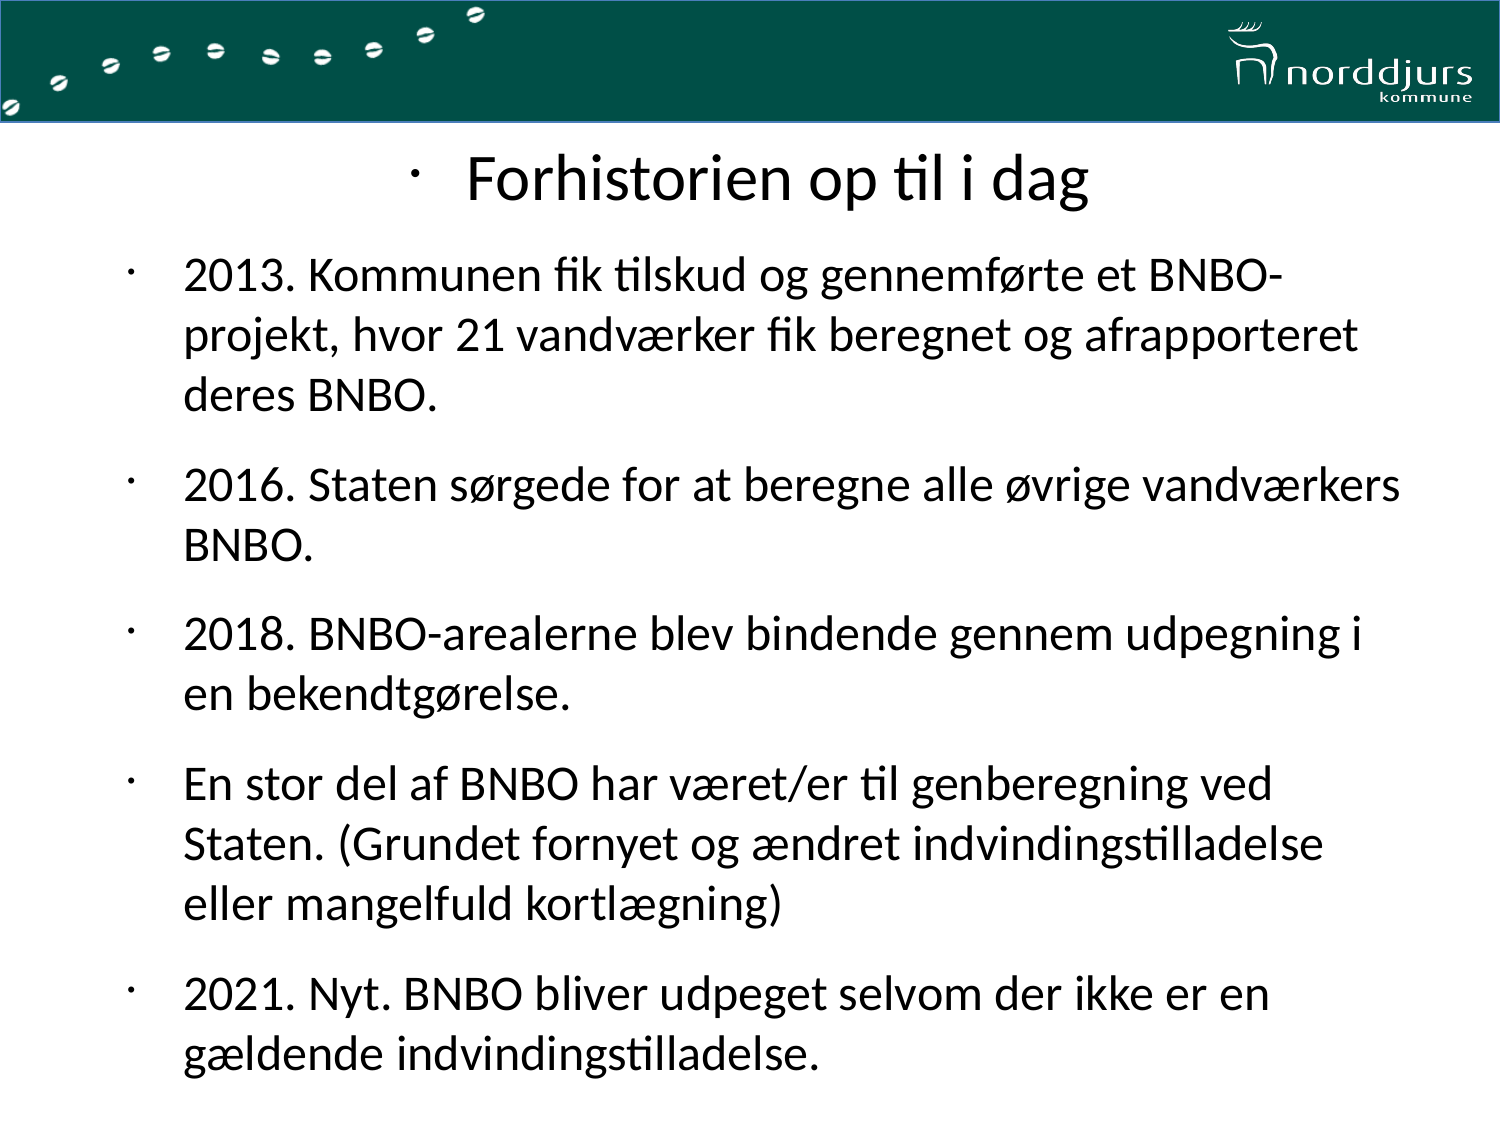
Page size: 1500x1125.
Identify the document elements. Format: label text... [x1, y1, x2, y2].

picture [1228, 22, 1472, 102]
list 2013. Kommunen fik tilskud og gennemførte et BNBO-projekt, hvor 21 vandværker fik beregnet og afrapporteret deres BNBO. 2016. Staten sørgede for at beregne alle øvrige vandværkers BNBO. 2018. BNBO-arealerne blev bindende gennem udpegning i en bekendtgørelse. En stor del af BNBO har været/er til genberegning ved Staten. (Grundet fornyet og ændret indvindingstilladelse eller mangelfuld kortlægning) 2021. Nyt. BNBO bliver udpeget selvom der ikke er en gældende indvindingstilladelse. [112, 234, 1419, 1048]
list Forhistorien op til i dag [112, 126, 1388, 208]
picture [296, 0, 528, 111]
